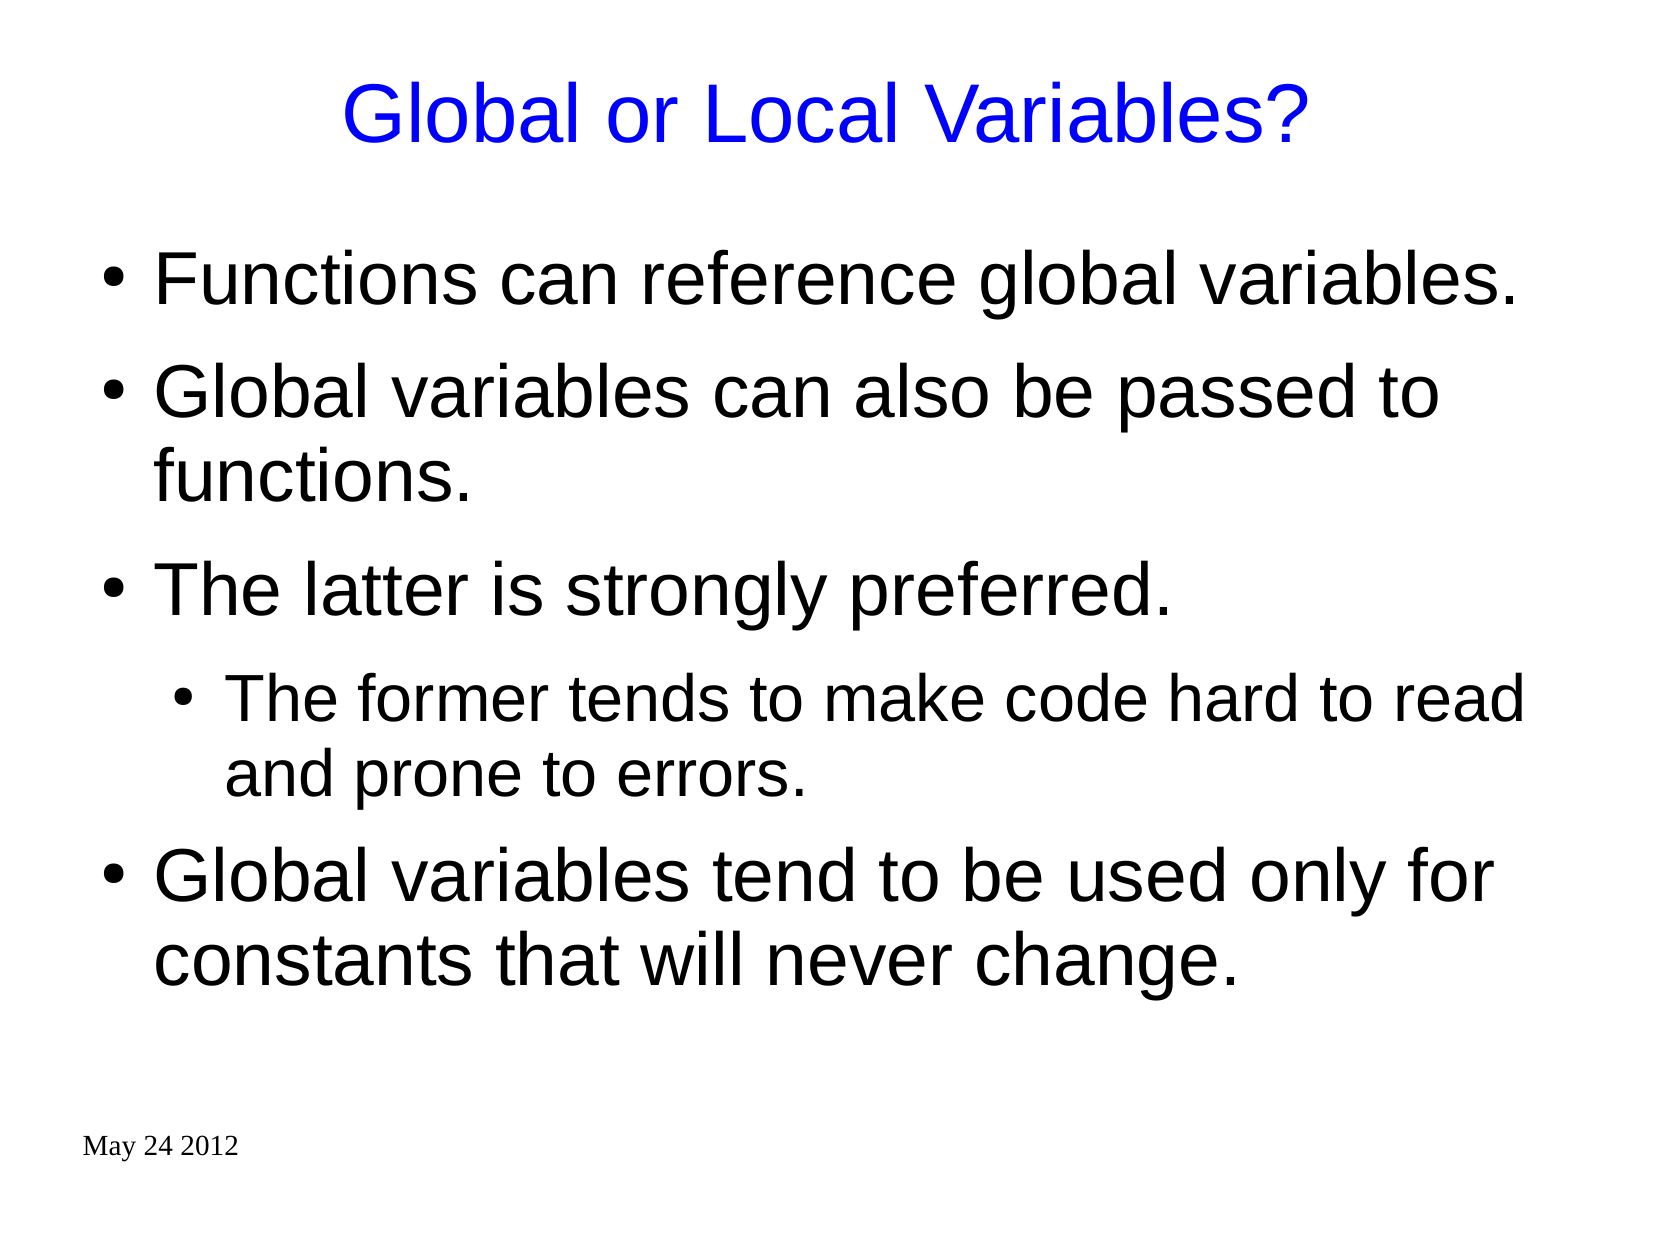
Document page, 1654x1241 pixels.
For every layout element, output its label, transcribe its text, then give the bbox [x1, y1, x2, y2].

list Functions can reference global variables. Global variables can also be passed to functions. The latter is strongly preferred. The former tends to make code hard to read and prone to errors. Global variables tend to be used only for constants that will never change. [82, 236, 1571, 1109]
title Global or Local Variables? [82, 49, 1571, 178]
